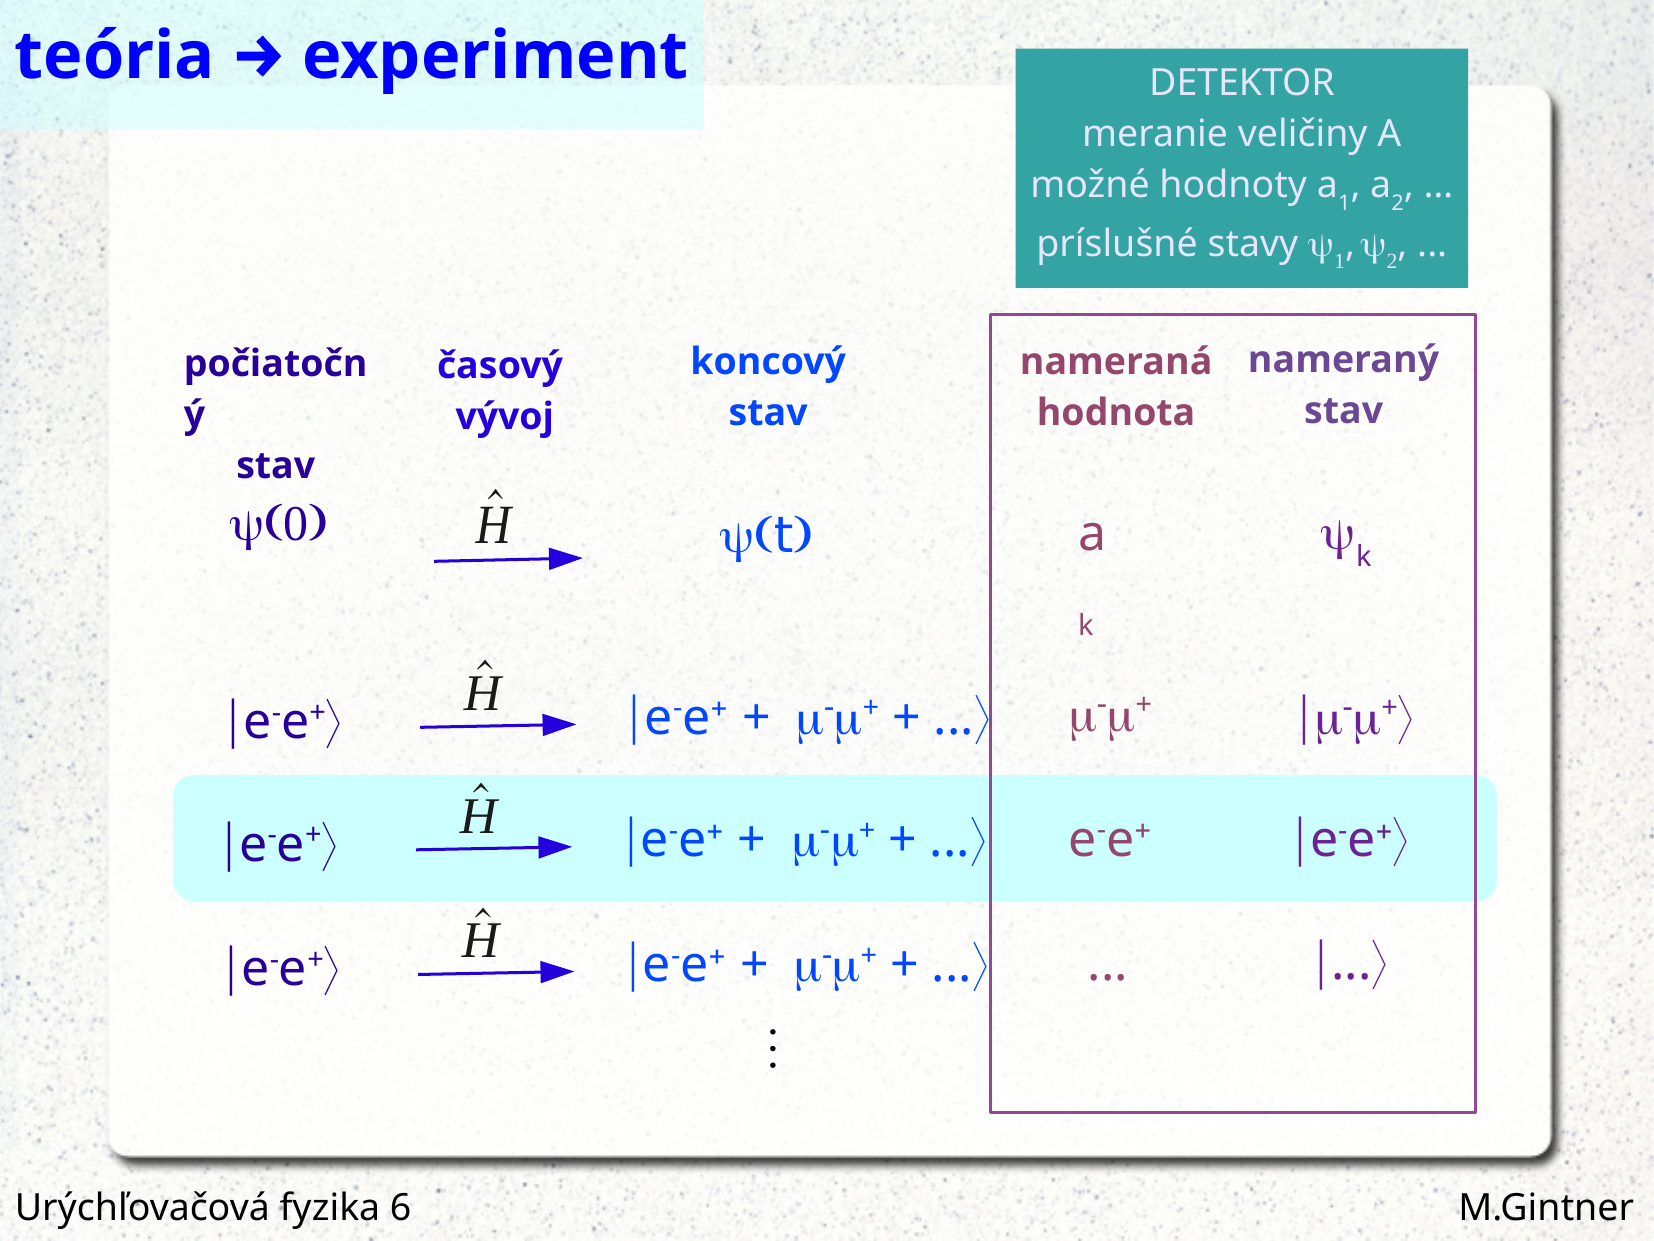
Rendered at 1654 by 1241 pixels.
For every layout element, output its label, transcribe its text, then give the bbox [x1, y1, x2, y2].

text_box [173, 774, 989, 902]
text_box (t) [705, 498, 823, 579]
text_box M.Gintner [1443, 1173, 1654, 1241]
text_box k [1307, 488, 1387, 584]
chart [460, 487, 524, 556]
text_box e-e+ [1053, 795, 1167, 880]
chart [443, 781, 510, 845]
picture [0, 0, 1654, 1241]
text_box časový vývoj [422, 331, 586, 451]
text_box nameraná hodnota [1005, 327, 1205, 447]
chart [447, 658, 514, 722]
text_box teória → experiment [0, 0, 691, 130]
text_box e-e+ + m-m+ + ... [610, 673, 973, 759]
chart [445, 906, 512, 970]
text_box e-e+ [1275, 795, 1415, 881]
text_box [1477, 775, 1498, 902]
text_box e-e+ + m-m+ + ... [608, 920, 971, 1006]
text_box DETEKTOR meranie veličiny A možné hodnoty a1, a2, … príslušné stavy 1, 2, ... [1015, 48, 1456, 288]
text_box ... [1296, 918, 1391, 1003]
text_box m-m+ [1279, 673, 1424, 758]
text_box e-e+ + m-m+ + ... [606, 796, 969, 881]
text_box e-e+ [204, 800, 343, 885]
text_box koncový stav [675, 327, 844, 447]
text_box počiatočný stav [169, 329, 390, 449]
text_box e-e+ [206, 924, 345, 1010]
text_box ⋮ [745, 1021, 805, 1144]
text_box ... [1072, 919, 1140, 1004]
text_box ak [1063, 489, 1135, 586]
text_box [992, 774, 1474, 902]
text_box nameraný stav [1233, 325, 1433, 445]
text_box e-e+ [209, 677, 347, 763]
text_box (0) [215, 498, 338, 579]
text_box Urýchľovačová fyzika 6 [0, 1173, 445, 1241]
text_box m-m+ [1053, 670, 1171, 756]
